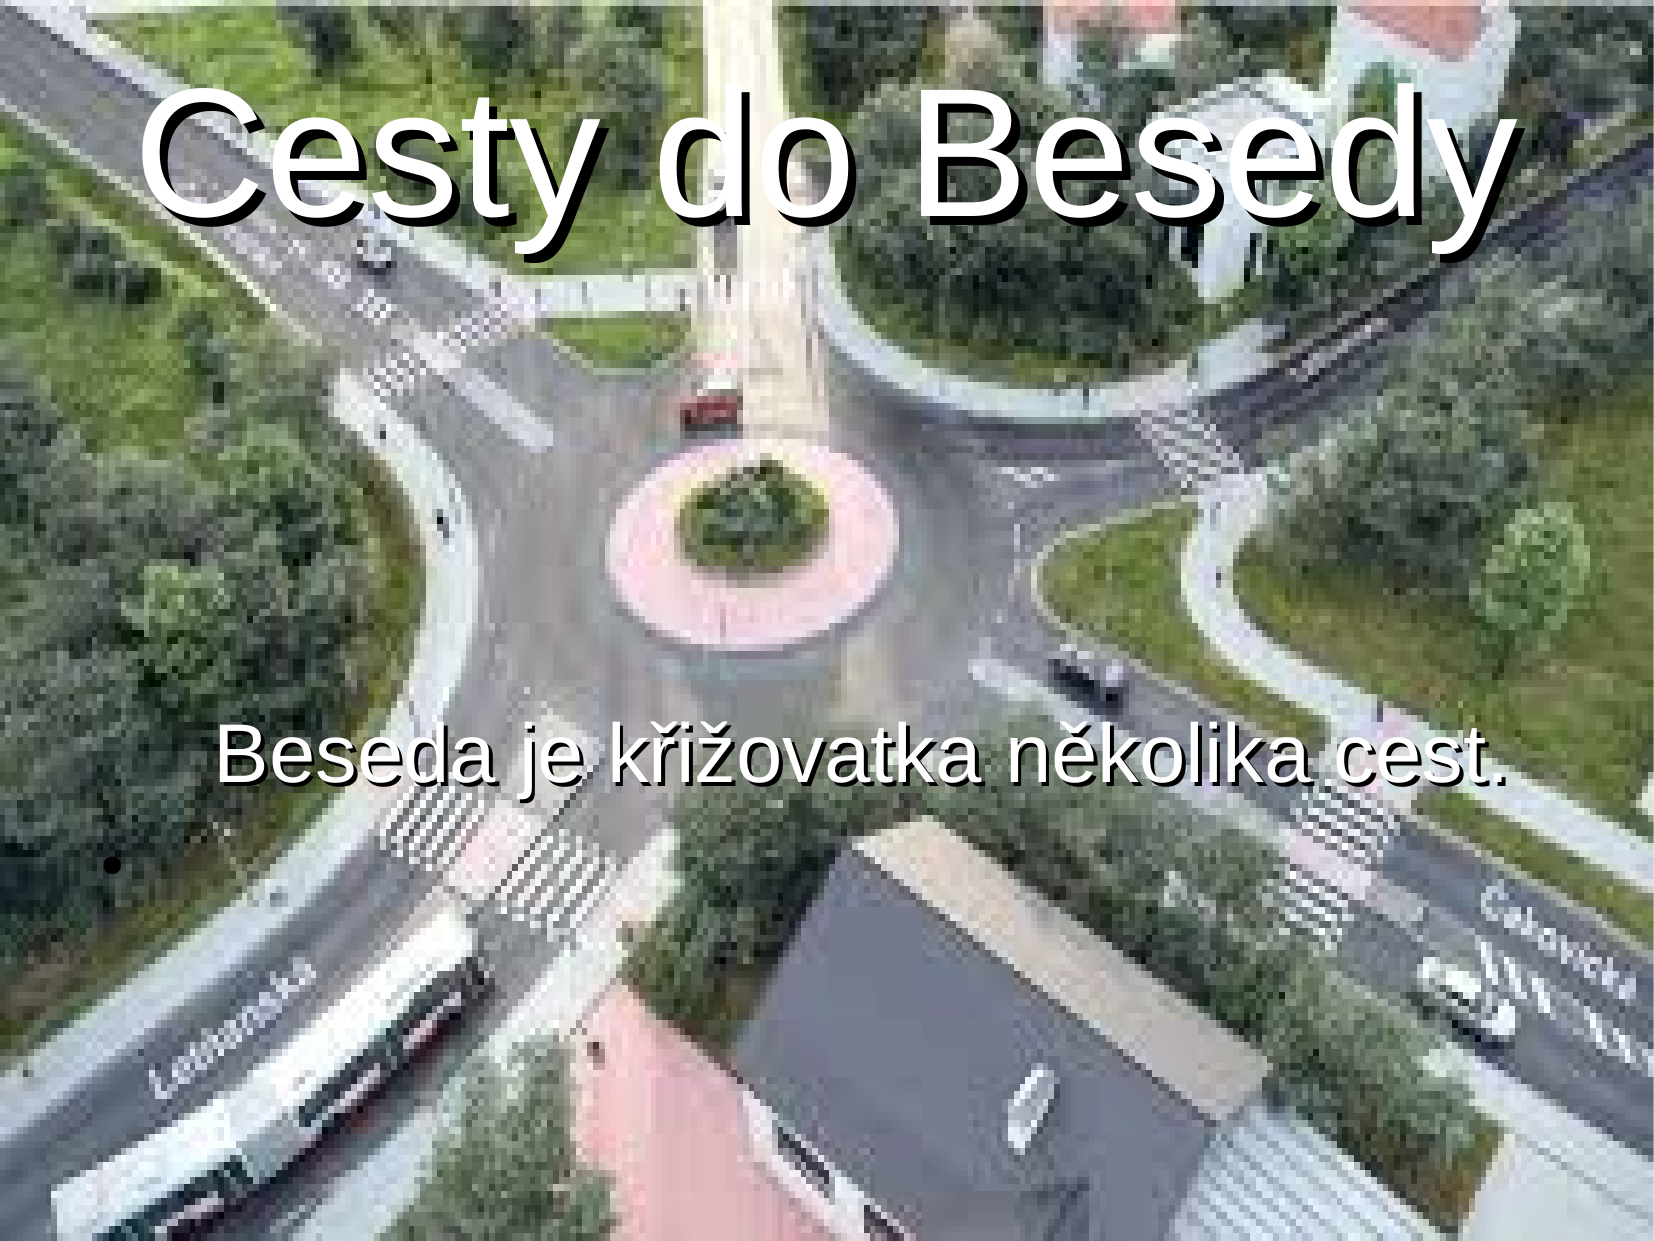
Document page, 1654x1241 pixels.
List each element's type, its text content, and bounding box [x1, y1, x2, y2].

title Cesty do Besedy [82, 49, 1571, 257]
list Beseda je křižovatka několika cest. [82, 290, 1571, 1010]
picture [0, 0, 1654, 1241]
